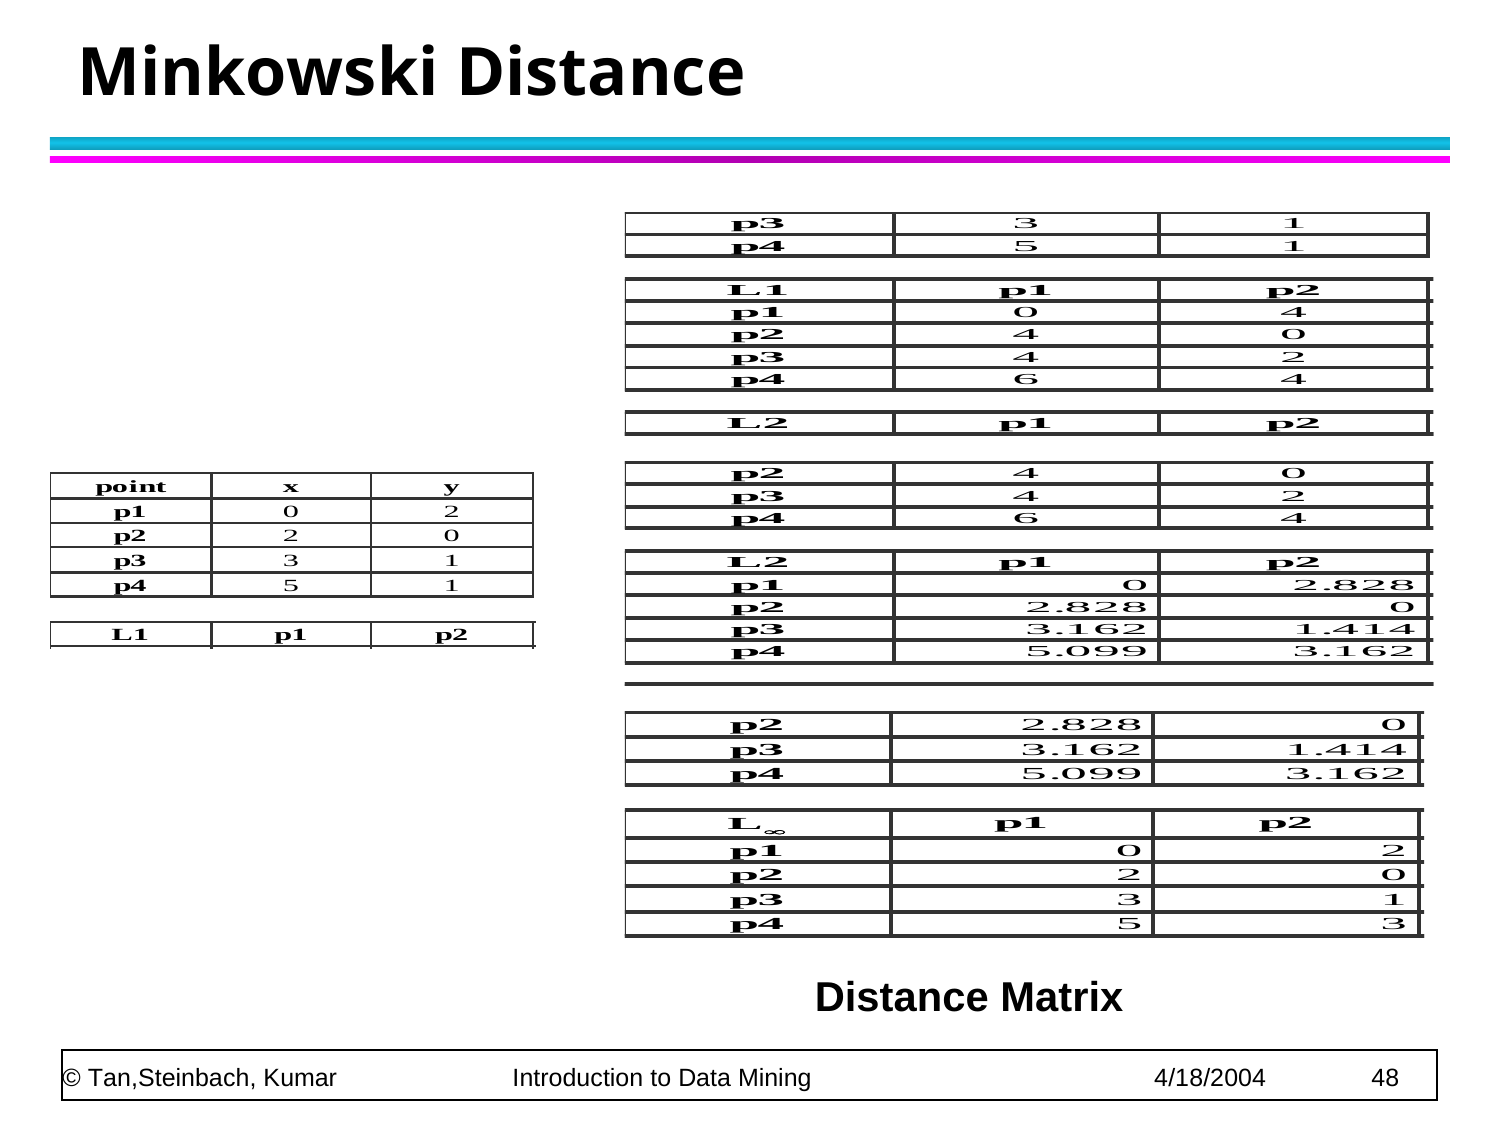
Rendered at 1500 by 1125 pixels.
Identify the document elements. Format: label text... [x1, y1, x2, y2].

chart [624, 711, 1425, 938]
chart [50, 424, 536, 649]
chart [624, 461, 1434, 686]
text_box Distance Matrix [800, 962, 1151, 1028]
chart [624, 212, 1434, 436]
title Minkowski Distance [62, 24, 1421, 116]
